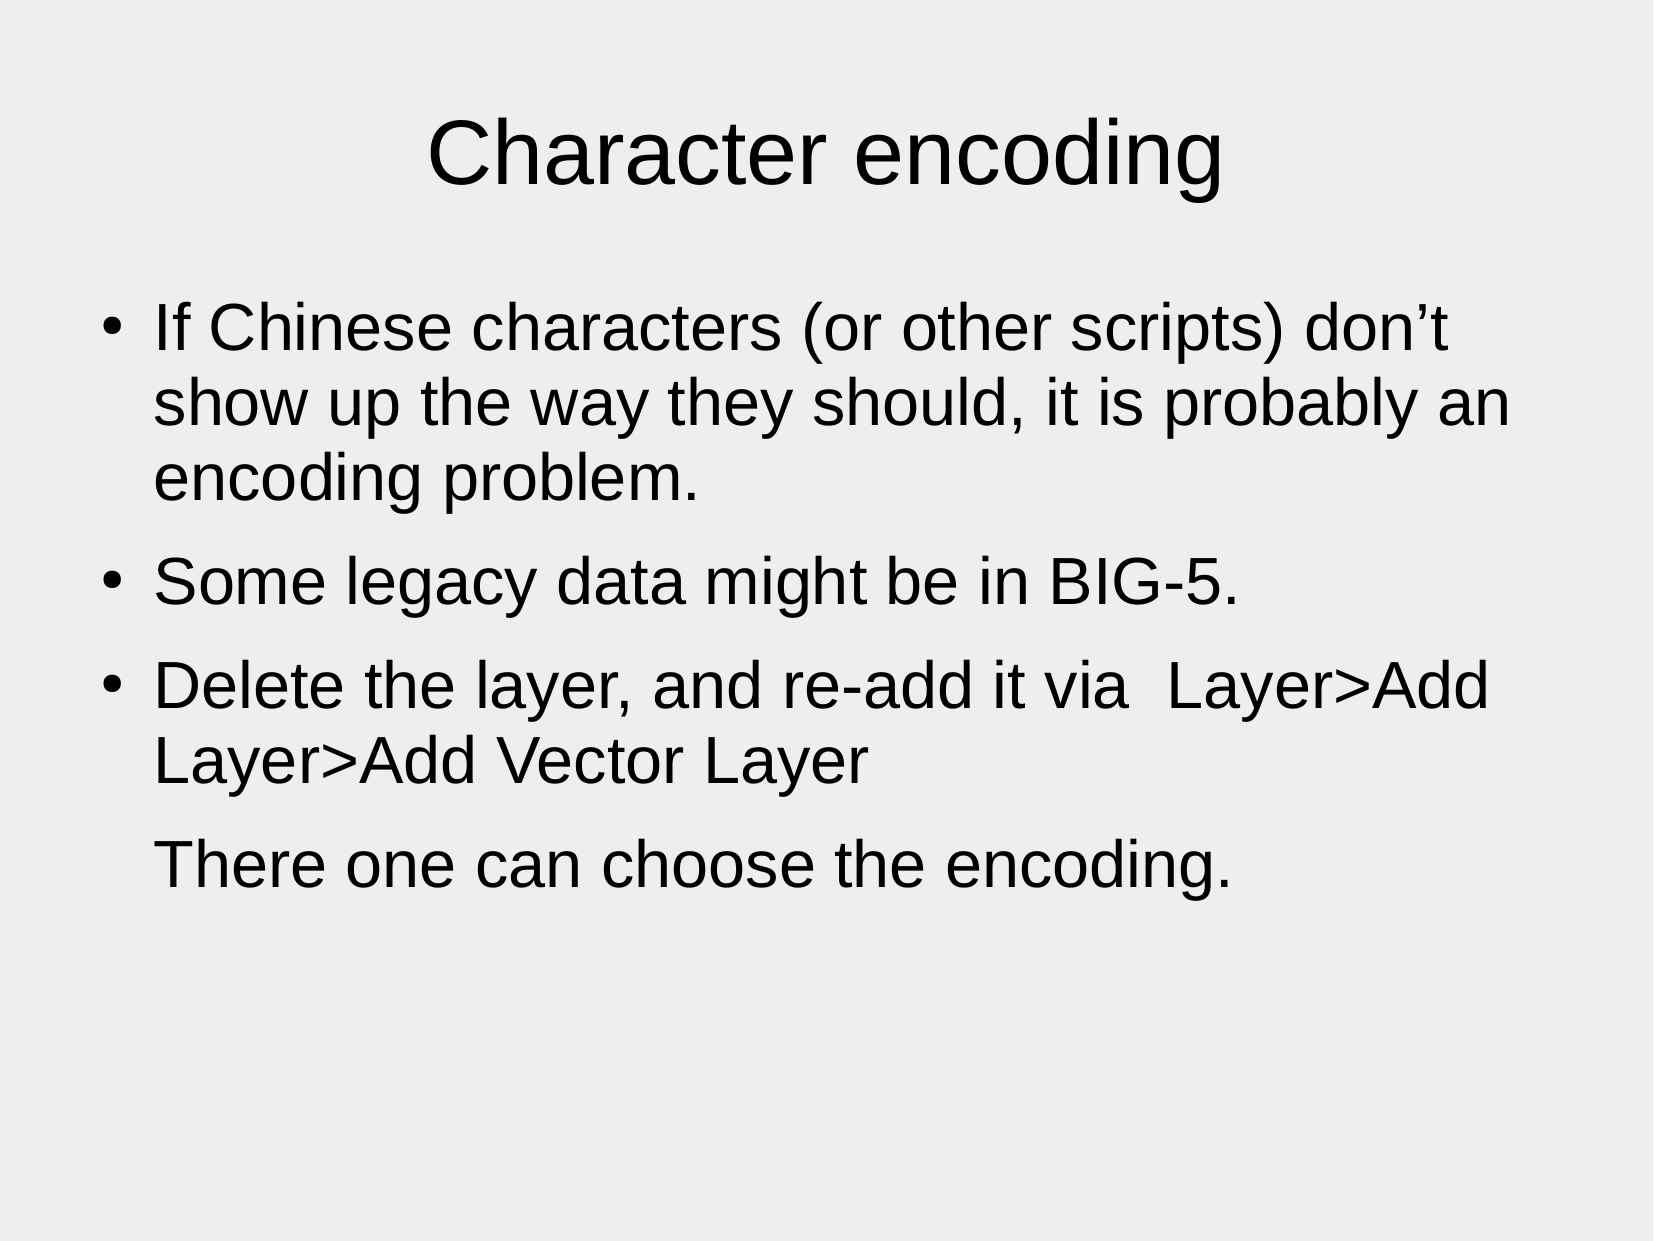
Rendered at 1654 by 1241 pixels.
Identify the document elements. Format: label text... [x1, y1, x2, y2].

list If Chinese characters (or other scripts) don’t show up the way they should, it is probably an encoding problem. Some legacy data might be in BIG-5. Delete the layer, and re-add it via Layer>Add Layer>Add Vector Layer There one can choose the encoding. [82, 290, 1571, 1010]
title Character encoding [82, 49, 1571, 257]
